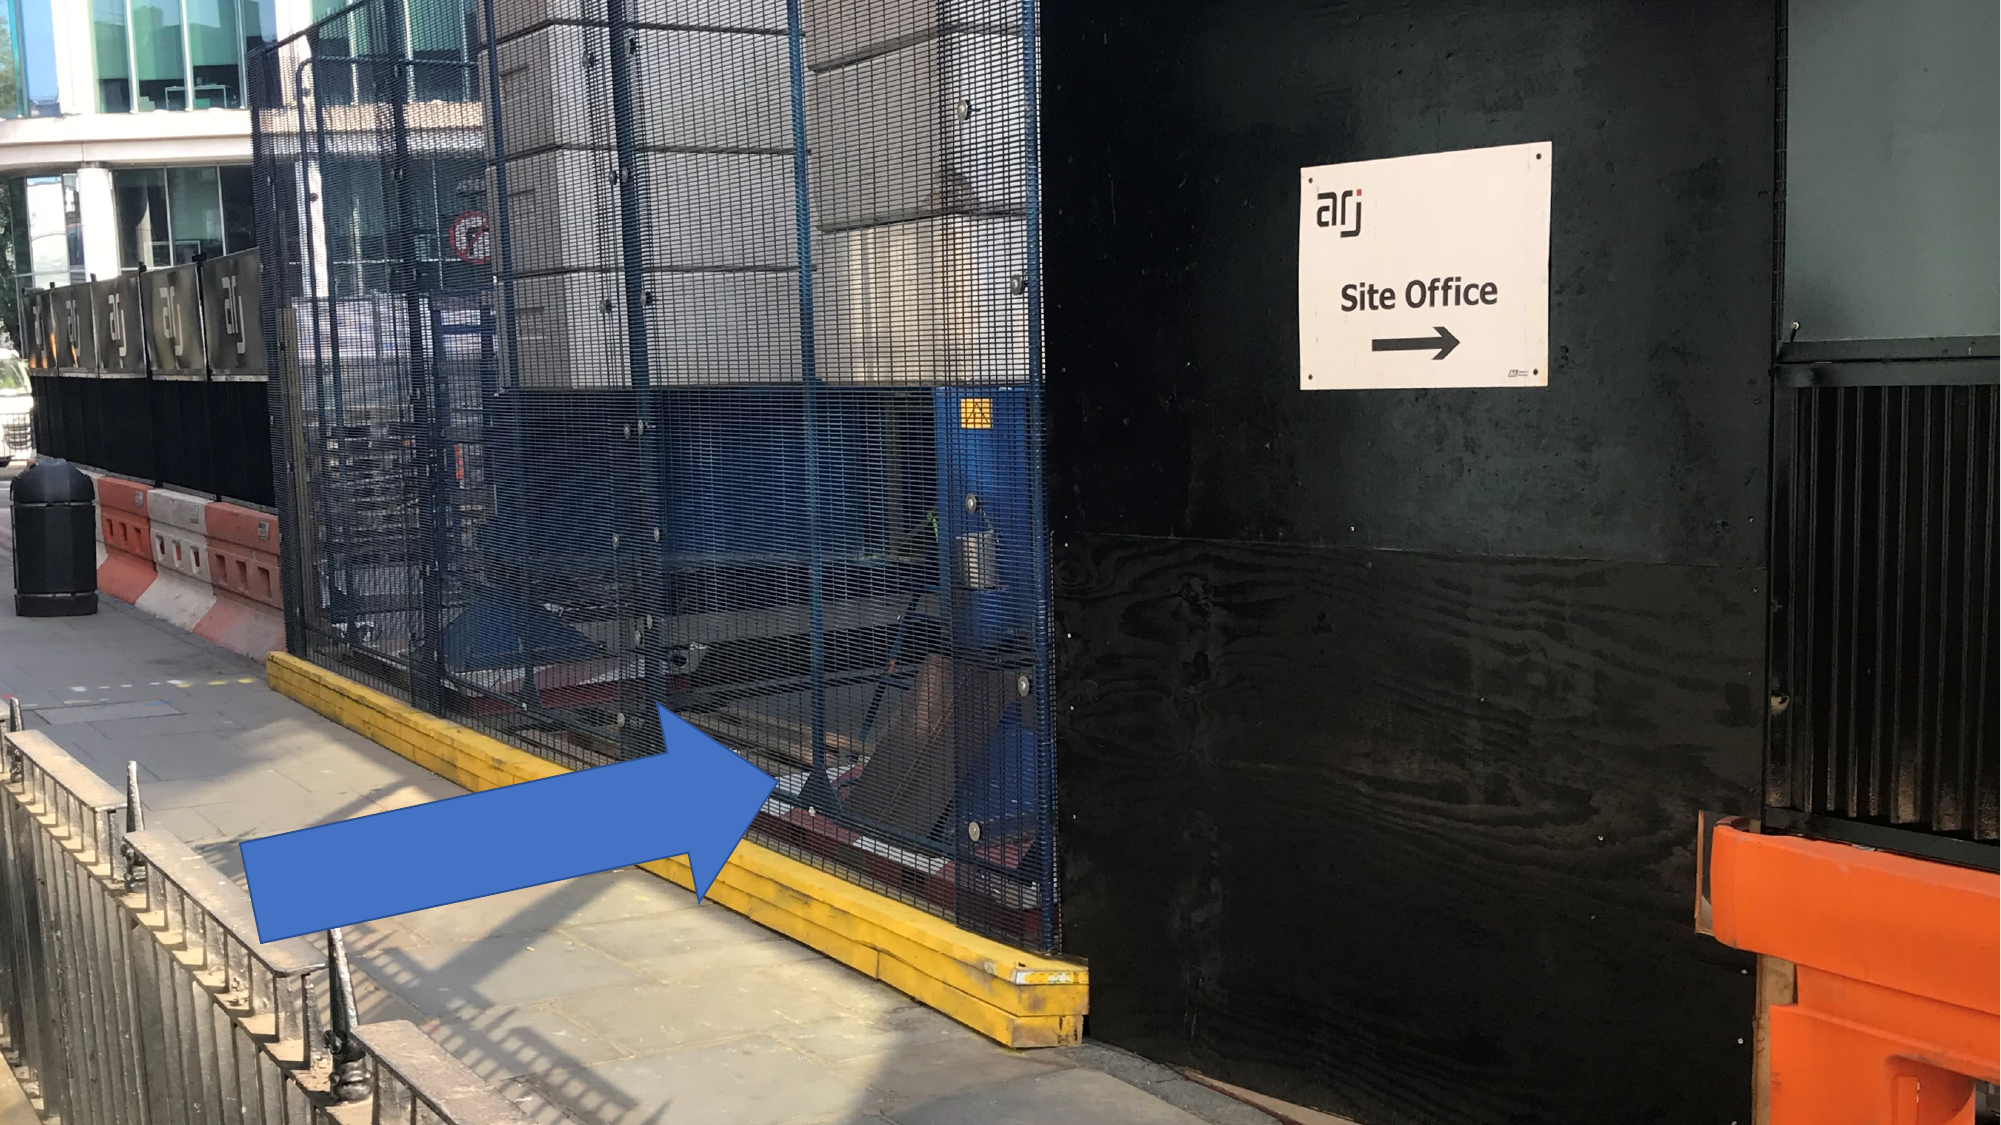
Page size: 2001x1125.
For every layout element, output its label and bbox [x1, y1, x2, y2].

text_box [239, 702, 778, 944]
picture [0, 0, 2000, 1125]
